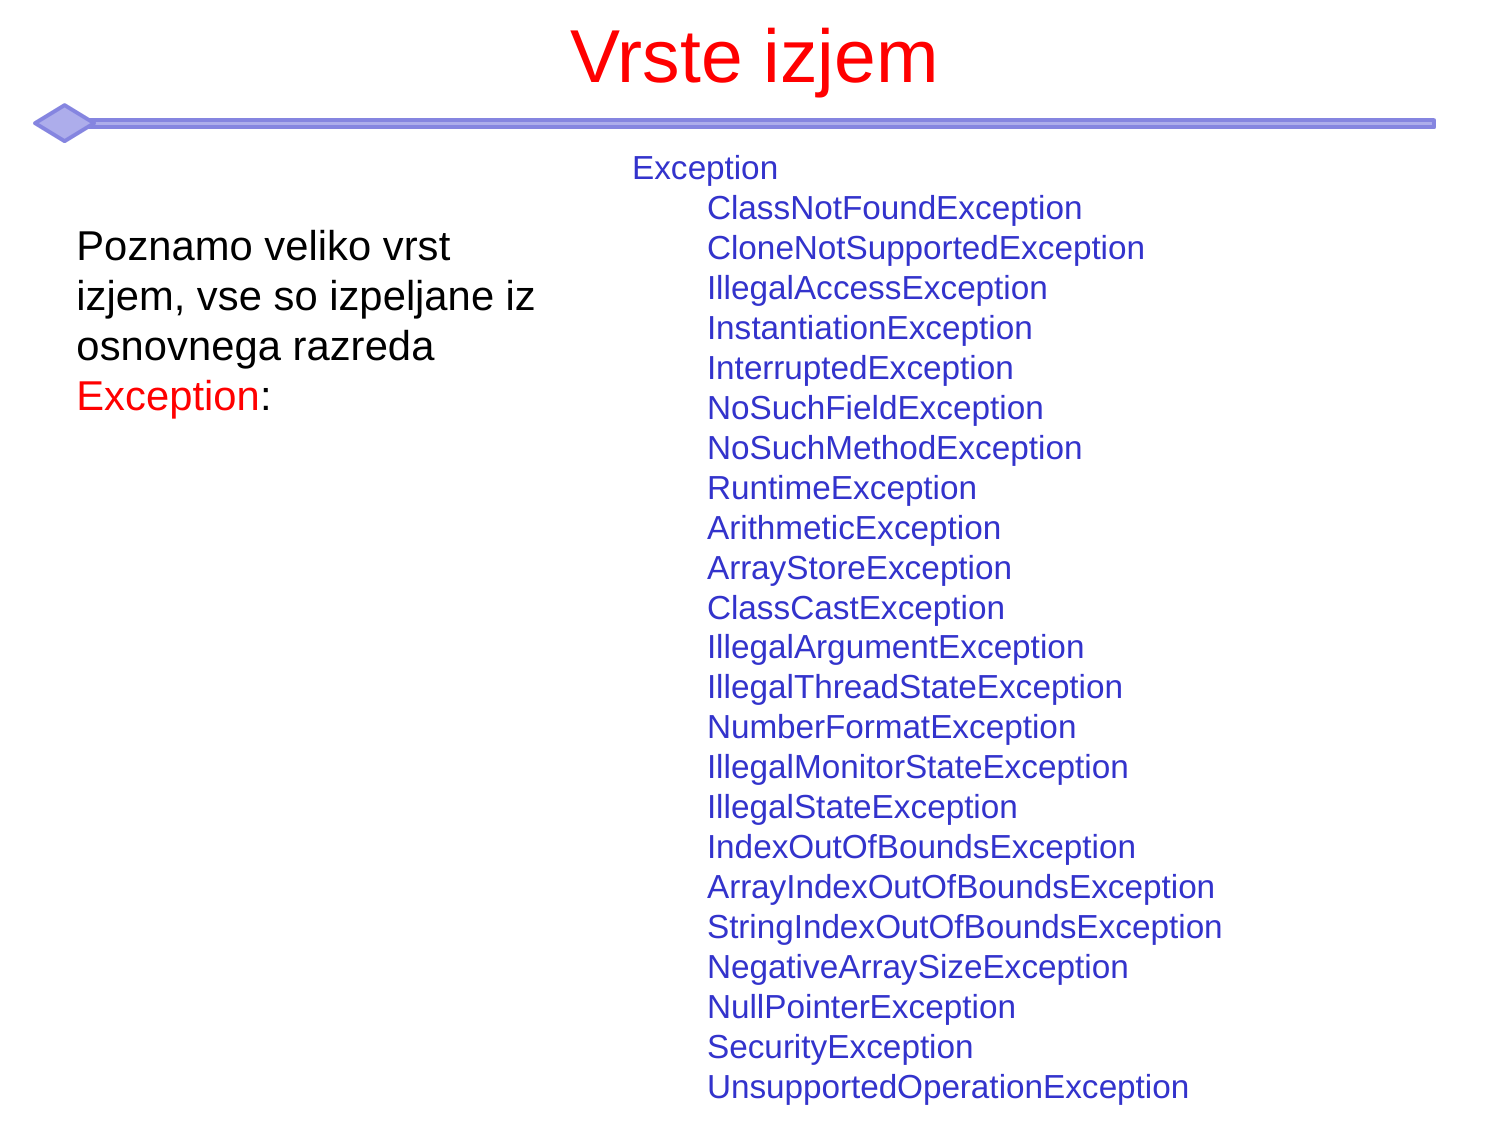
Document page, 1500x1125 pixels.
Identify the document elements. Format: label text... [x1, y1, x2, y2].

picture [33, 103, 1436, 143]
text_box Exception ClassNotFoundException CloneNotSupportedException IllegalAccessException InstantiationException InterruptedException NoSuchFieldException NoSuchMethodException RuntimeException ArithmeticException ArrayStoreException ClassCastException IllegalArgumentException IllegalThreadStateException NumberFormatException IllegalMonitorStateException IllegalStateException IndexOutOfBoundsException ArrayIndexOutOfBoundsException StringIndexOutOfBoundsException NegativeArraySizeException NullPointerException SecurityException UnsupportedOperationException [617, 139, 1445, 1113]
text_box Poznamo veliko vrst izjem, vse so izpeljane iz osnovnega razreda Exception: [61, 211, 575, 427]
title Vrste izjem [117, 0, 1393, 106]
